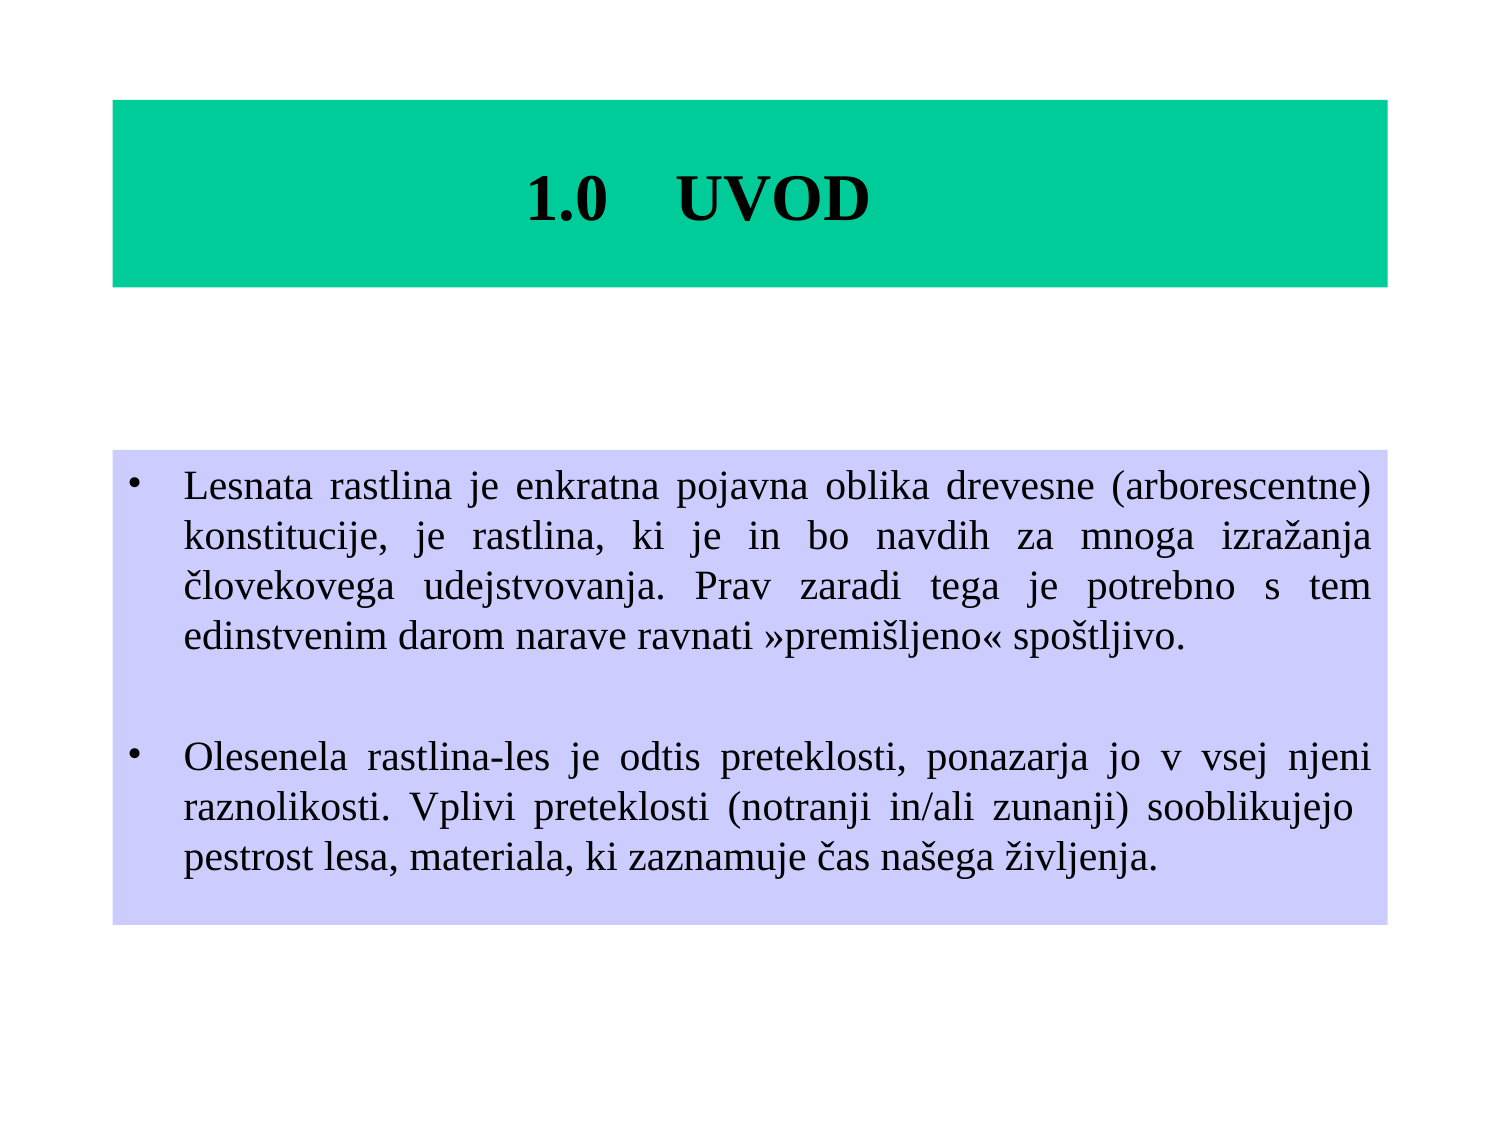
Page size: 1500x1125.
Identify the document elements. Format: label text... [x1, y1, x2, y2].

list Lesnata rastlina je enkratna pojavna oblika drevesne (arborescentne) konstitucije, je rastlina, ki je in bo navdih za mnoga izražanja človekovega udejstvovanja. Prav zaradi tega je potrebno s tem edinstvenim darom narave ravnati »premišljeno« spoštljivo. Olesenela rastlina-les je odtis preteklosti, ponazarja jo v vsej njeni raznolikosti. Vplivi preteklosti (notranji in/ali zunanji) sooblikujejo pestrost lesa, materiala, ki zaznamuje čas našega življenja. [112, 449, 1388, 925]
title 1.0 UVOD [112, 99, 1388, 288]
